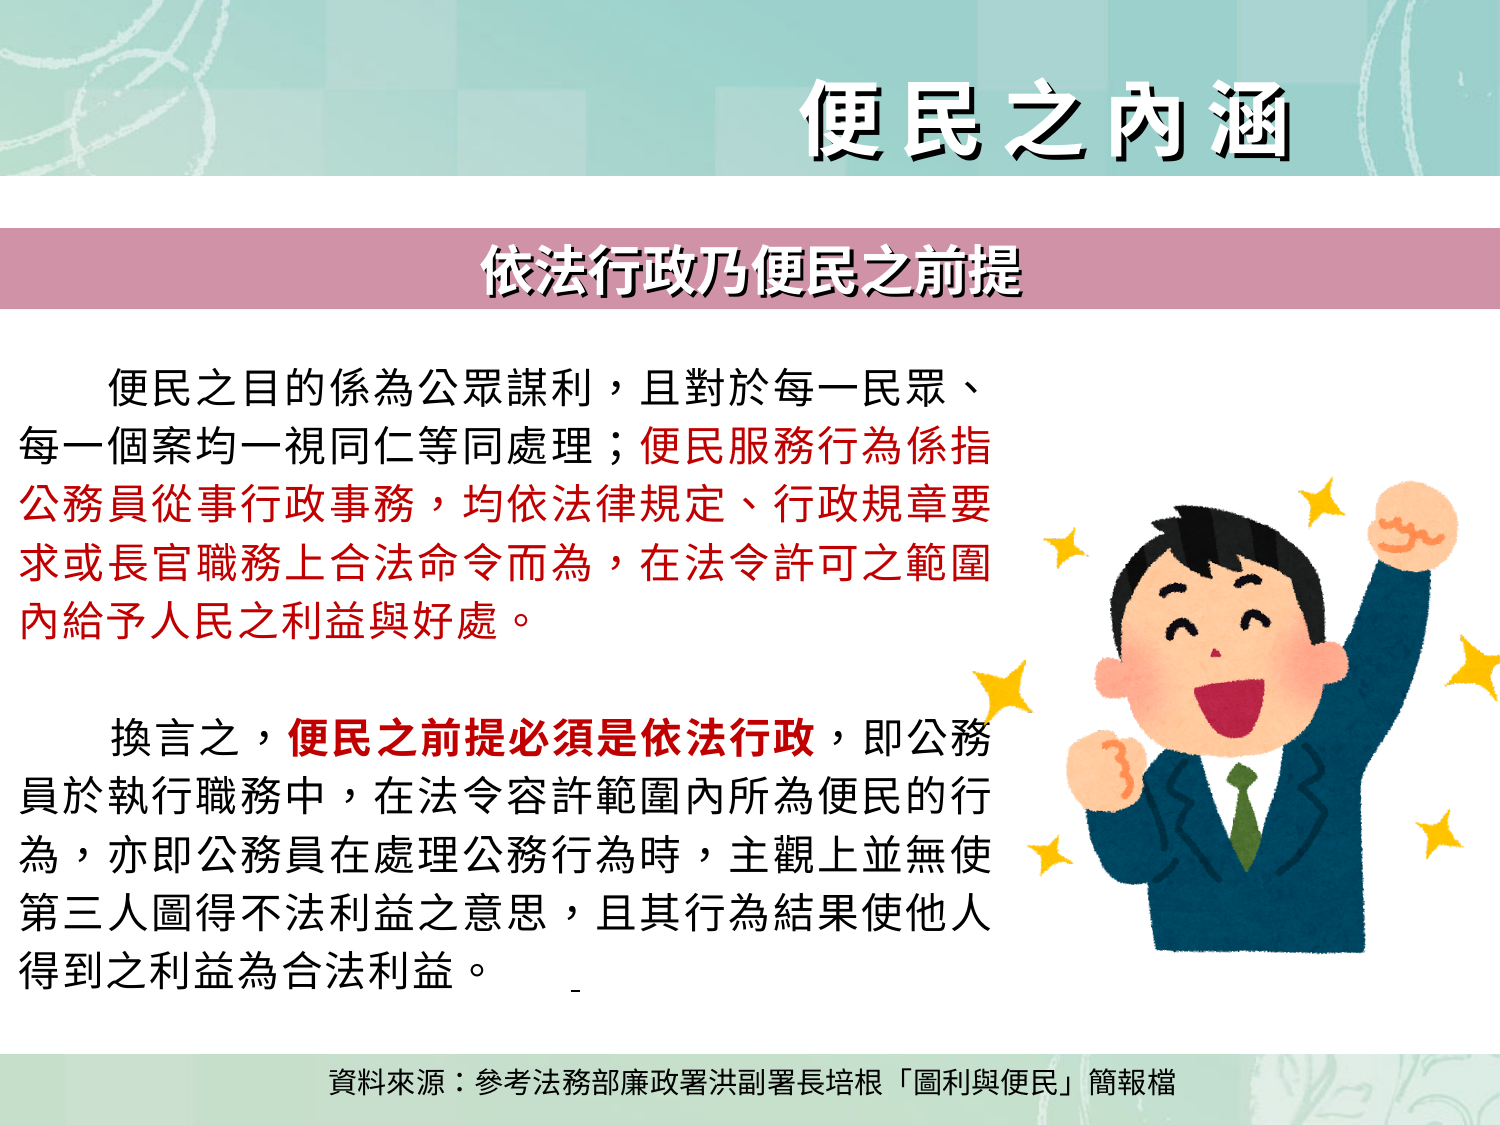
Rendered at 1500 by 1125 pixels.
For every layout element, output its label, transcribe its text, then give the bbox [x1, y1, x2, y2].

text_box [0, 176, 1500, 228]
text_box 便民之目的係為公眾謀利，且對於每一民眾、每一個案均一視同仁等同處理；便民服務行為係指公務員從事行政事務，均依法律規定、行政規章要求或長官職務上合法命令而為，在法令許可之範圍內給予人民之利益與好處。 換言之，便民之前提必須是依法行政，即公務員於執行職務中，在法令容許範圍內所為便民的行為，亦即公務員在處理公務行為時，主觀上並無使第三人圖得不法利益之意思，且其行為結果使他人得到之利益為合法利益。 . [3, 345, 1010, 1009]
text_box 便 民 之 內 涵 [782, 58, 1318, 176]
text_box 資料來源：參考法務部廉政署洪副署長培根「圖利與便民」簡報檔 [3, 1056, 1500, 1108]
picture [964, 455, 1500, 980]
text_box [0, 310, 1500, 1054]
text_box 依法行政乃便民之前提 [0, 228, 1500, 310]
